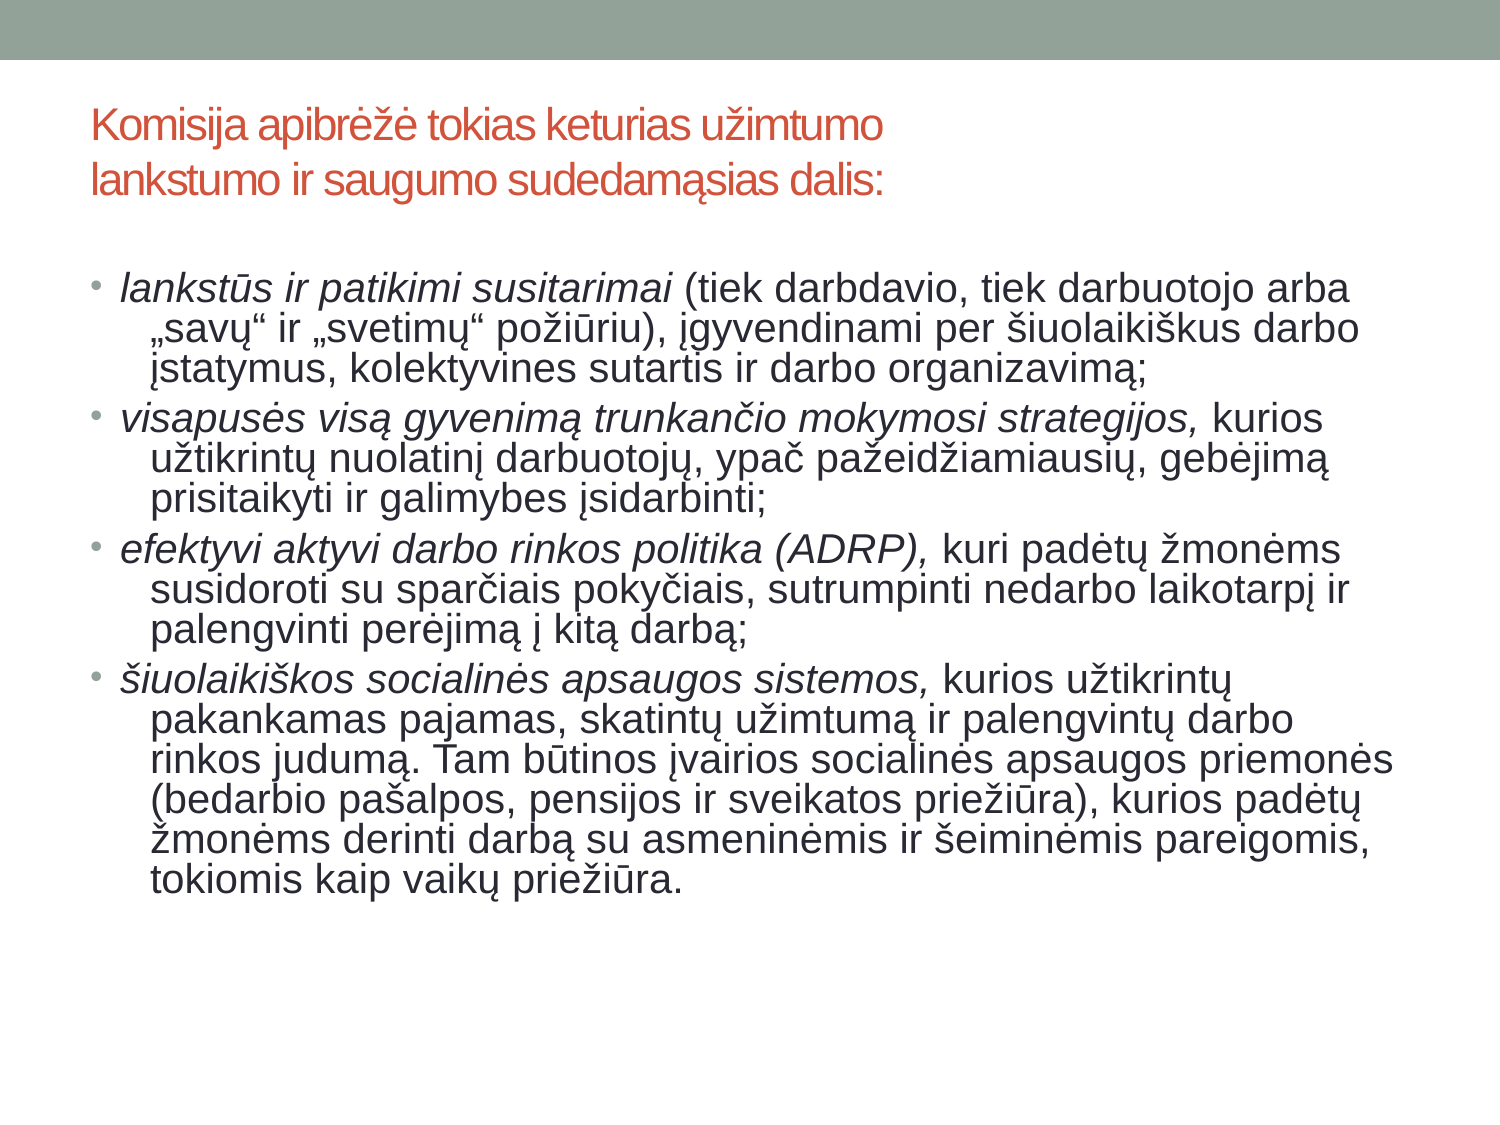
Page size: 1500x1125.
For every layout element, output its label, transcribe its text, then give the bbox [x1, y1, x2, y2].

title Komisija apibrėžė tokias keturias užimtumo lankstumo ir saugumo sudedamąsias dalis: [75, 87, 1426, 251]
list lankstūs ir patikimi susitarimai (tiek darbdavio, tiek darbuotojo arba „savų“ ir „svetimų“ požiūriu), įgyvendinami per šiuolaikiškus darbo įstatymus, kolektyvines sutartis ir darbo organizavimą; visapusės visą gyvenimą trunkančio mokymosi strategijos, kurios užtikrintų nuolatinį darbuotojų, ypač pažeidžiamiausių, gebėjimą prisitaikyti ir galimybes įsidarbinti; efektyvi aktyvi darbo rinkos politika (ADRP), kuri padėtų žmonėms susidoroti su sparčiais pokyčiais, sutrumpinti nedarbo laikotarpį ir palengvinti perėjimą į kitą darbą; šiuolaikiškos socialinės apsaugos sistemos, kurios užtikrintų pakankamas pajamas, skatintų užimtumą ir palengvintų darbo rinkos judumą. Tam būtinos įvairios socialinės apsaugos priemonės (bedarbio pašalpos, pensijos ir sveikatos priežiūra), kurios padėtų žmonėms derinti darbą su asmeninėmis ir šeiminėmis pareigomis, tokiomis kaip vaikų priežiūra. [75, 262, 1426, 1063]
